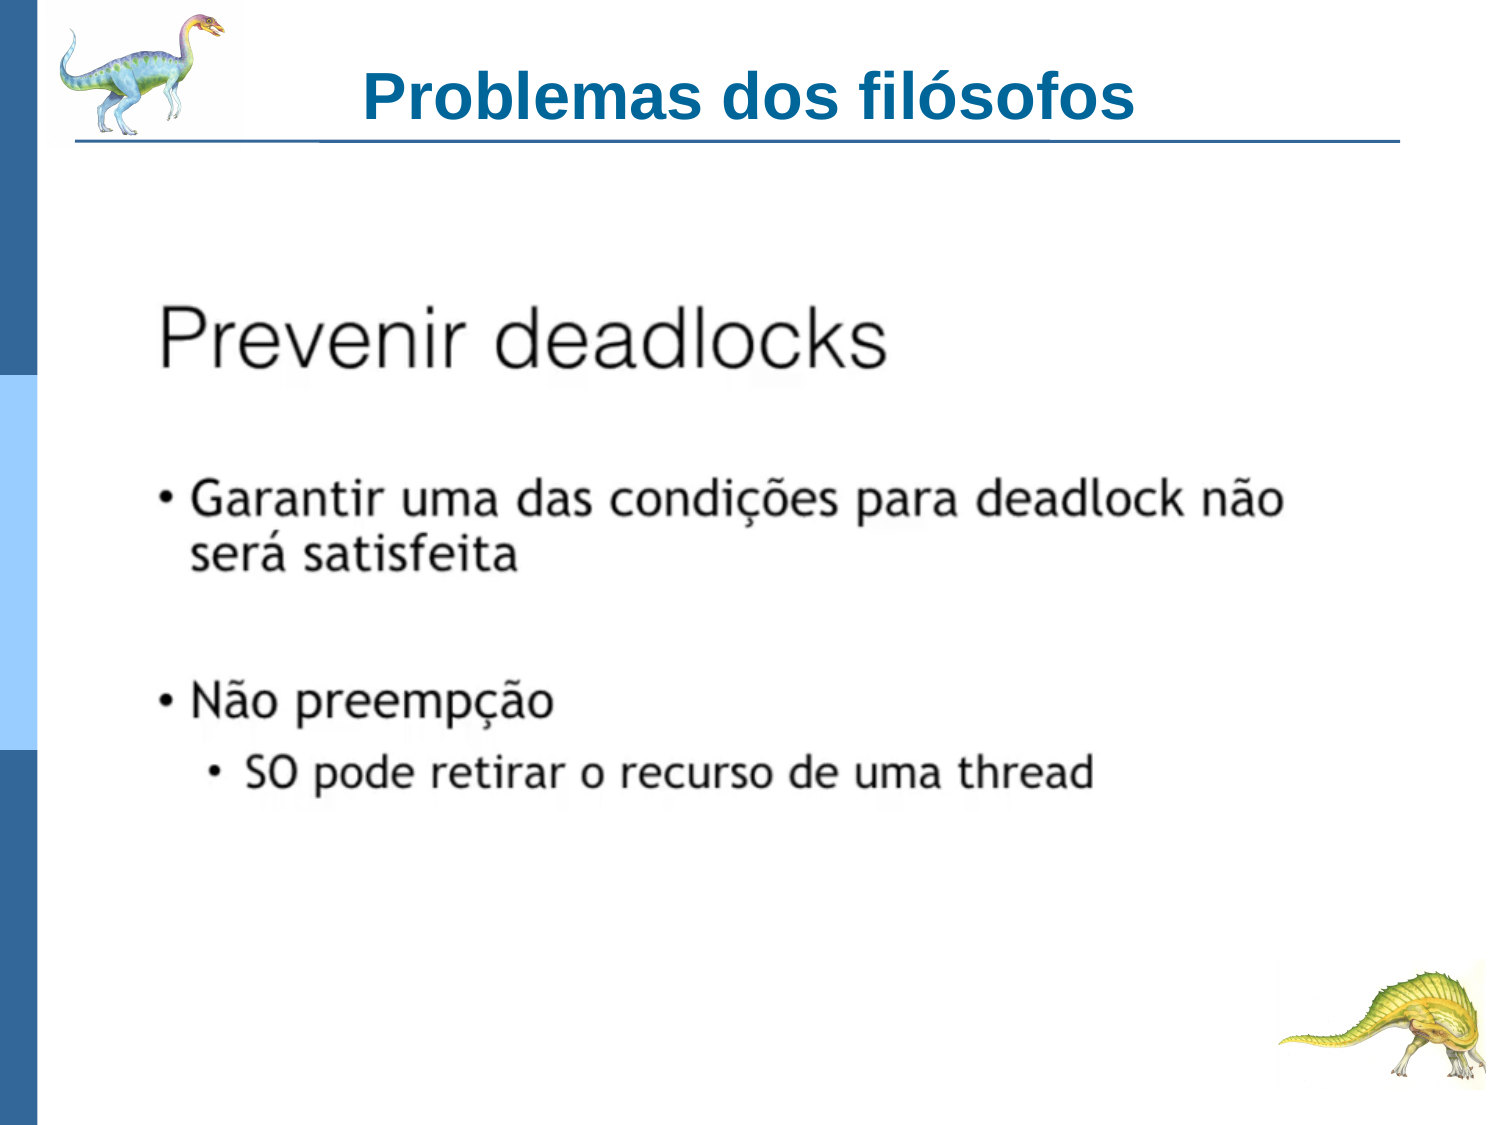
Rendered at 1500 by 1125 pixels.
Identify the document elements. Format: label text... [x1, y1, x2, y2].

picture [148, 283, 1312, 825]
picture [1275, 959, 1486, 1090]
text_box Problemas dos filósofos [75, 45, 1426, 141]
picture [46, 0, 243, 149]
